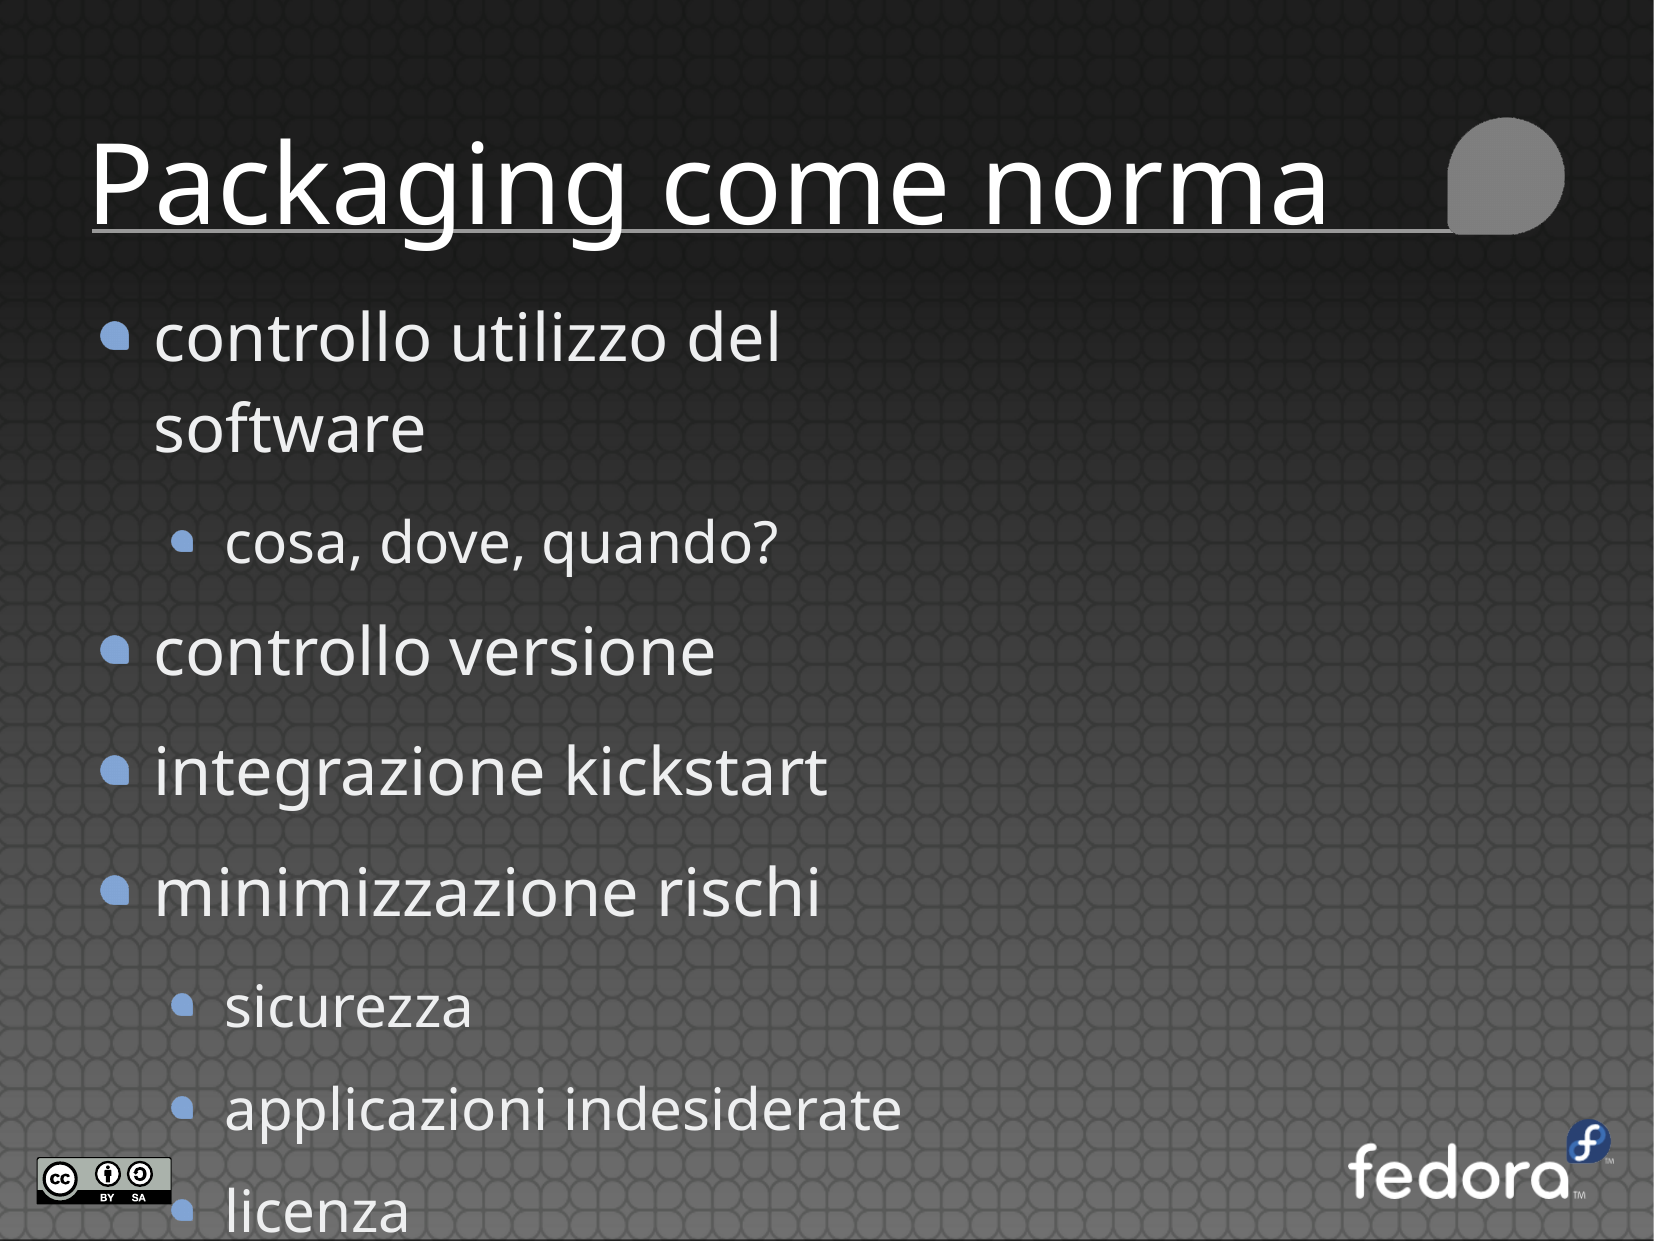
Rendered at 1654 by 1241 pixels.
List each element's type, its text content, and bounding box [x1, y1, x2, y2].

picture [0, 0, 1654, 1241]
list controllo utilizzo del software cosa, dove, quando? controllo versione integrazione kickstart minimizzazione rischi sicurezza applicazioni indesiderate licenza [82, 290, 1063, 1109]
title Packaging come norma [86, 110, 1576, 251]
